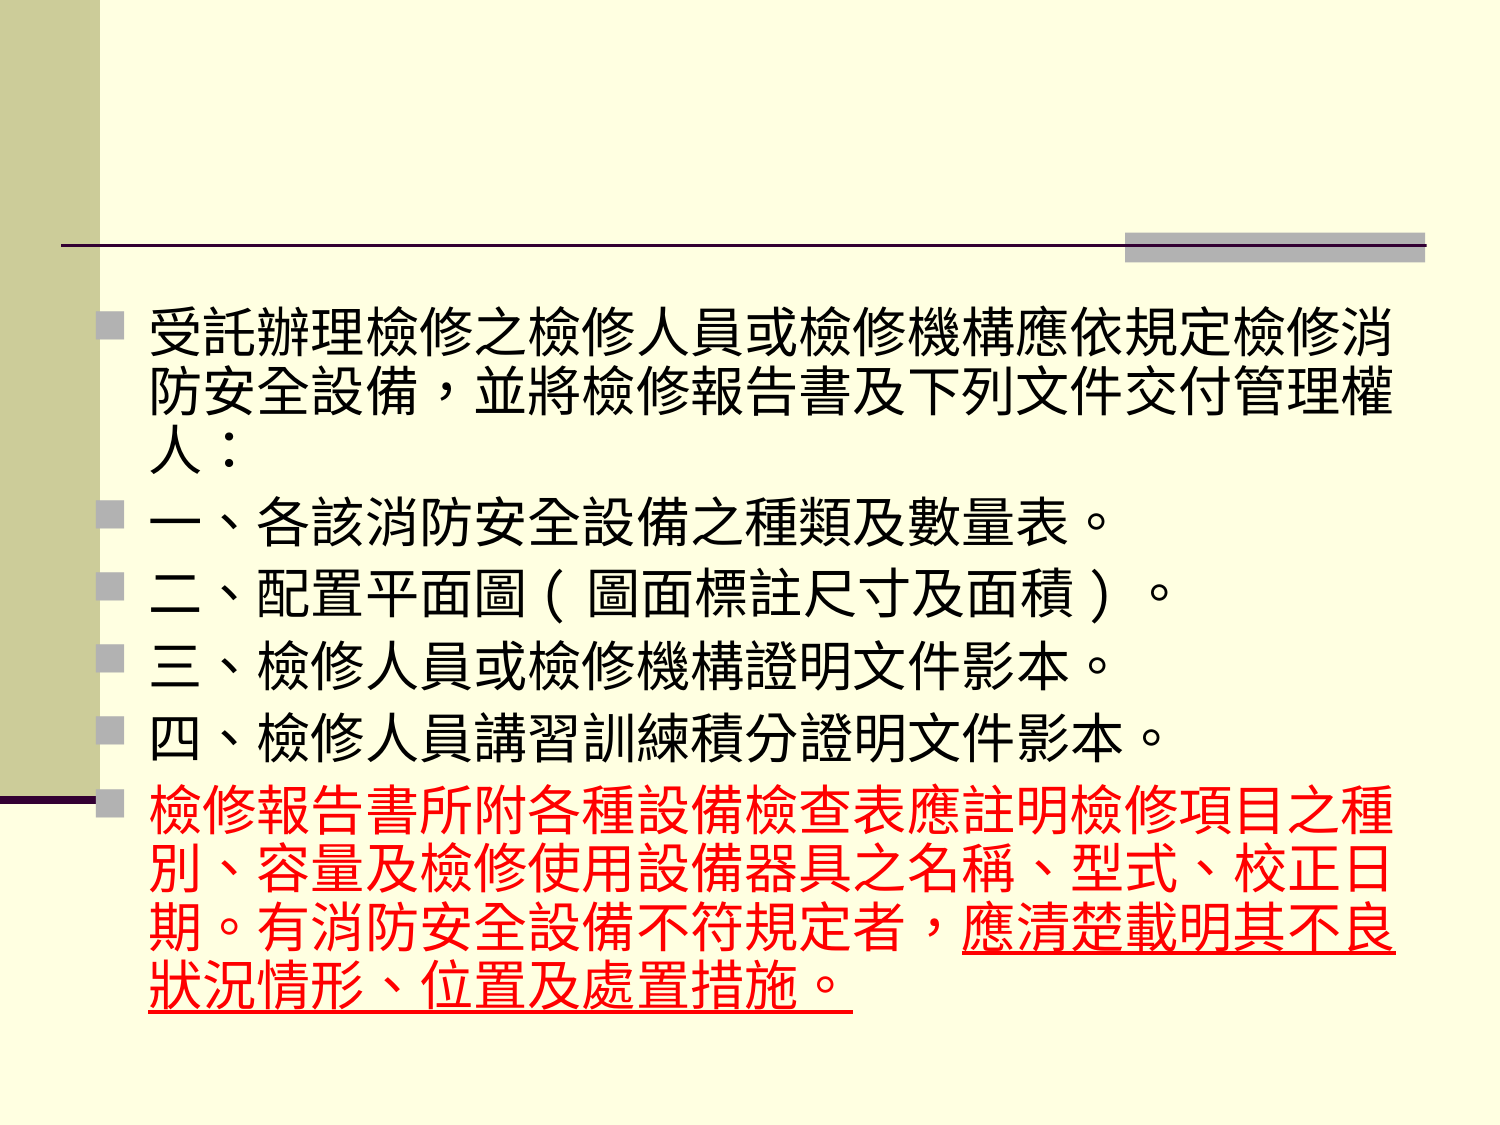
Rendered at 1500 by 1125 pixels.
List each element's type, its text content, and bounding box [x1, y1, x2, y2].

list 受託辦理檢修之檢修人員或檢修機構應依規定檢修消防安全設備，並將檢修報告書及下列文件交付管理權人： 一、各該消防安全設備之種類及數量表。 二、配置平面圖(圖面標註尺寸及面積)。 三、檢修人員或檢修機構證明文件影本。 四、檢修人員講習訓練積分證明文件影本。 檢修報告書所附各種設備檢查表應註明檢修項目之種別、容量及檢修使用設備器具之名稱、型式、校正日期。有消防安全設備不符規定者，應清楚載明其不良狀況情形、位置及處置措施。 [76, 220, 1427, 1085]
